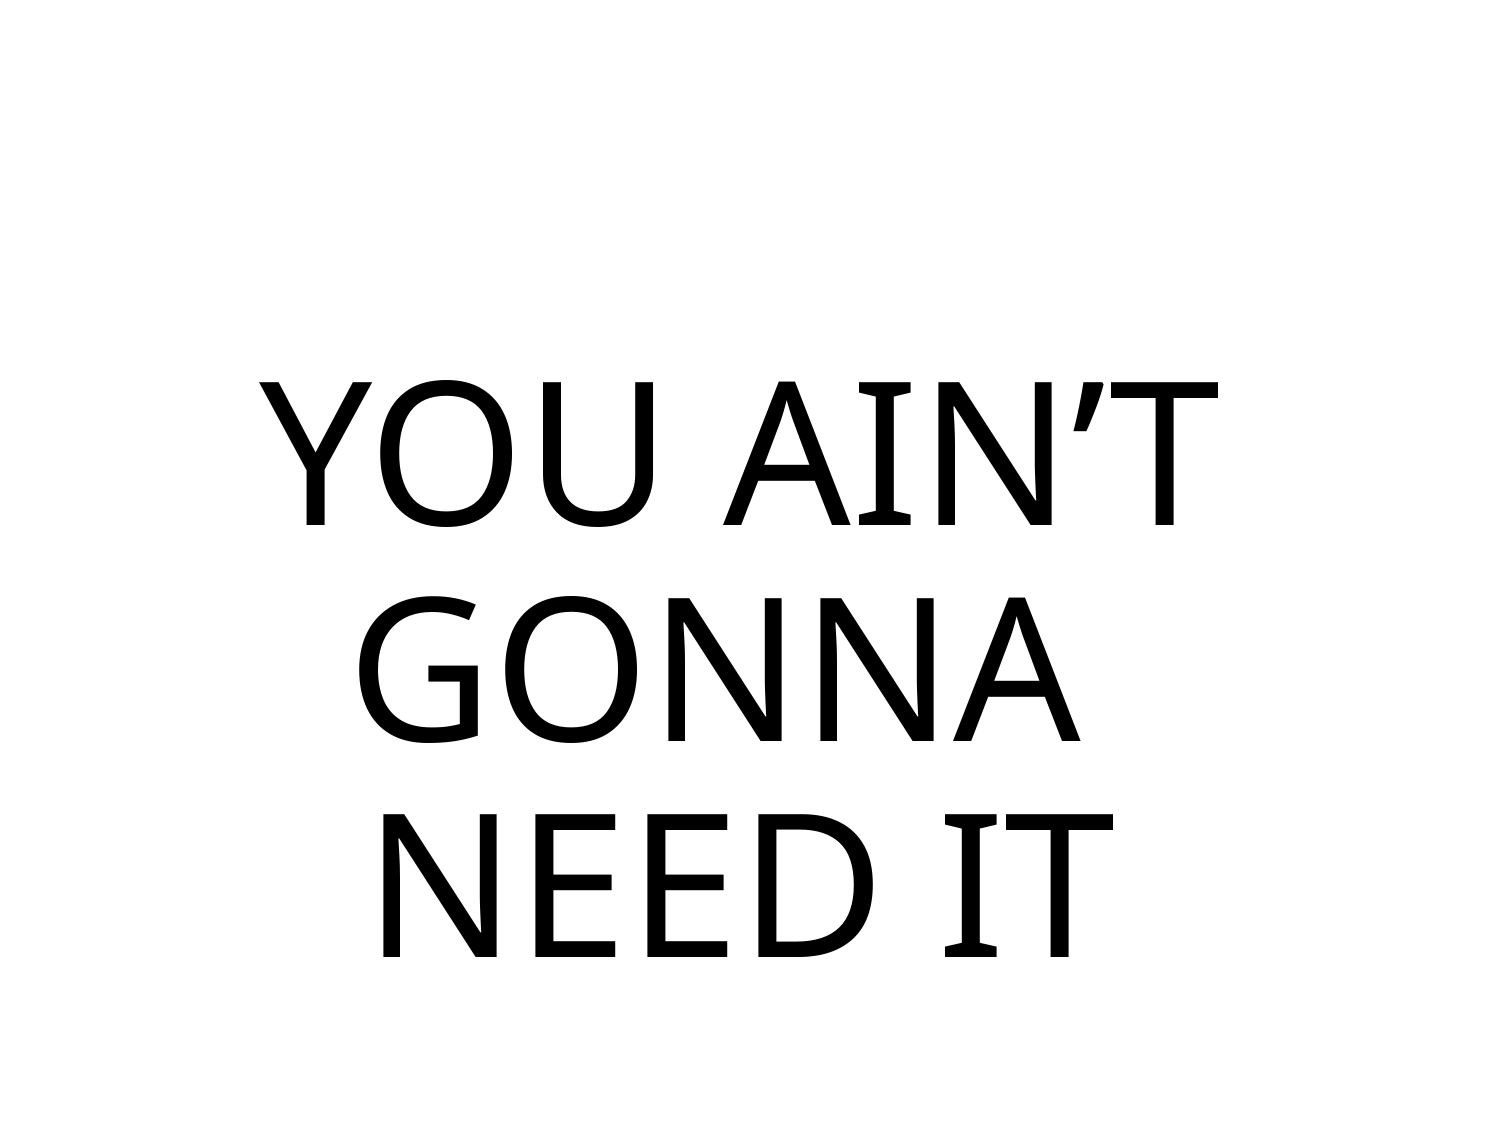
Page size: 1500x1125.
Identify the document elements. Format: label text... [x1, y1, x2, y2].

title YOU AIN’T GONNA NEED IT [103, 345, 1379, 738]
